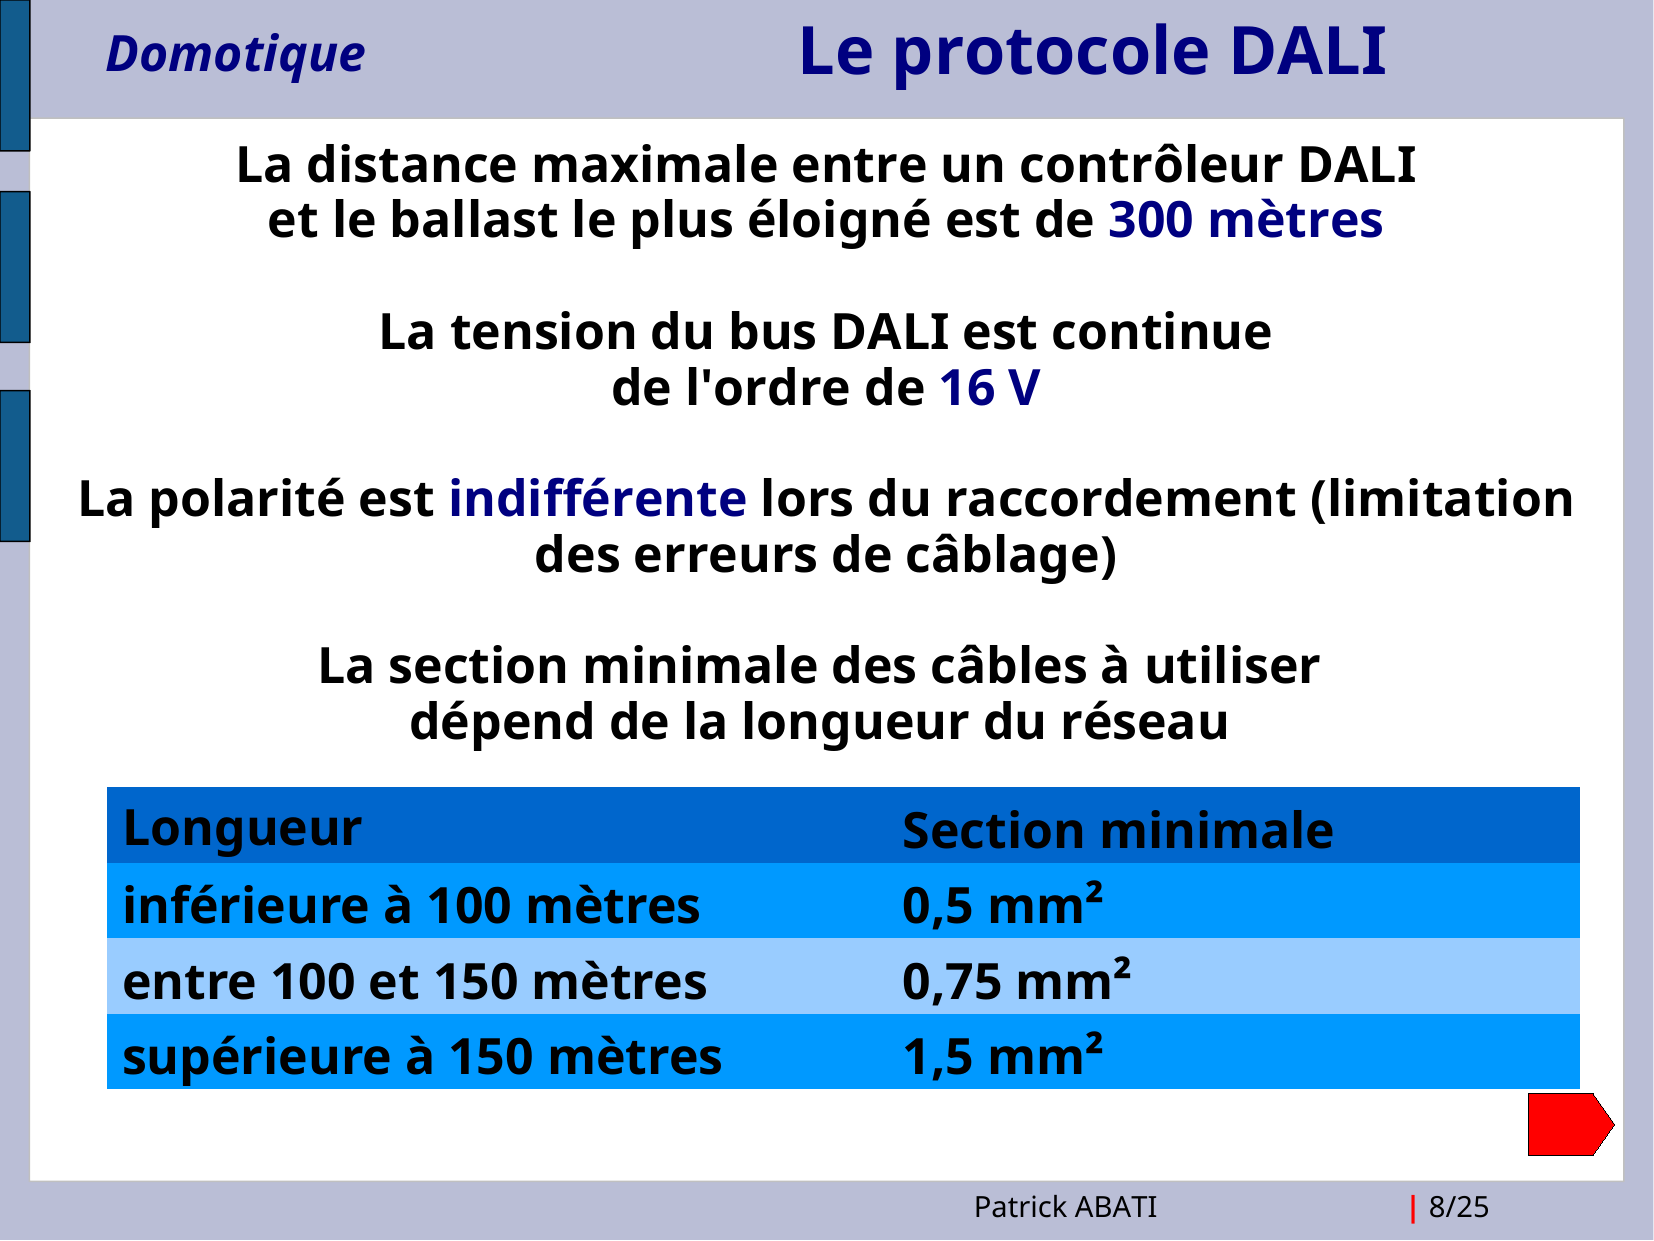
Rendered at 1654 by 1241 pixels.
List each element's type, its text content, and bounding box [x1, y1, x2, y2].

table_header Section minimale [888, 787, 1580, 863]
text_box [1528, 1093, 1615, 1156]
table_header Longueur [107, 787, 888, 863]
table_cell 0,75 mm² [888, 938, 1580, 1014]
table_cell 1,5 mm² [888, 1014, 1580, 1089]
table_cell supérieure à 150 mètres [107, 1014, 888, 1089]
table_cell inférieure à 100 mètres [107, 863, 888, 938]
table_cell 0,5 mm² [888, 863, 1580, 938]
table_cell entre 100 et 150 mètres [107, 938, 888, 1014]
text_box La distance maximale entre un contrôleur DALI et le ballast le plus éloigné est de 300 mètres La tension du bus DALI est continue de l'ordre de 16 V La polarité est indifférente lors du raccordement (limitation des erreurs de câblage) La section minimale des câbles à utiliser dépend de la longueur du réseau [29, 130, 1623, 759]
